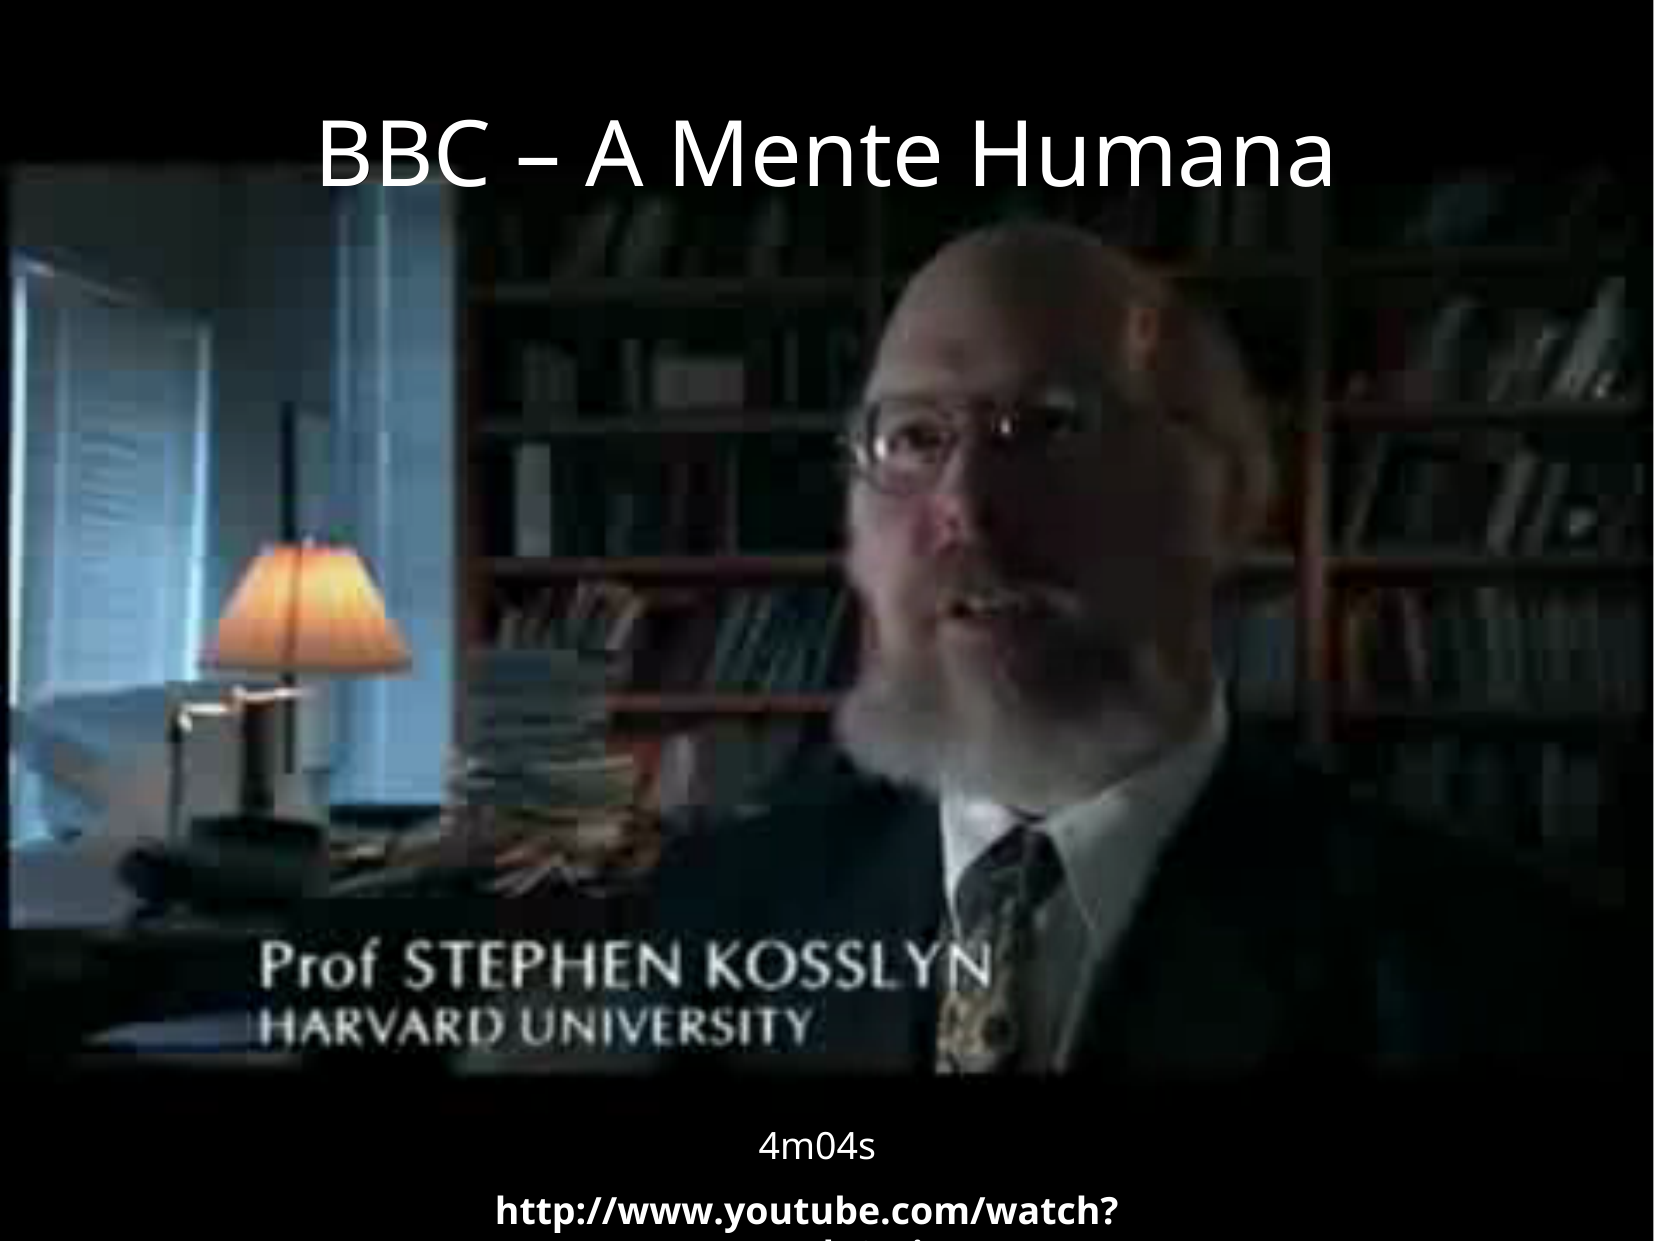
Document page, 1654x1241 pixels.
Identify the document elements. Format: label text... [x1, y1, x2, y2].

picture [0, 0, 1654, 1241]
text_box 4m04s [743, 1116, 880, 1175]
text_box http://www.youtube.com/watch?v=FxoJYdy8Mig [354, 1180, 1260, 1240]
title BBC – A Mente Humana [82, 56, 1571, 249]
